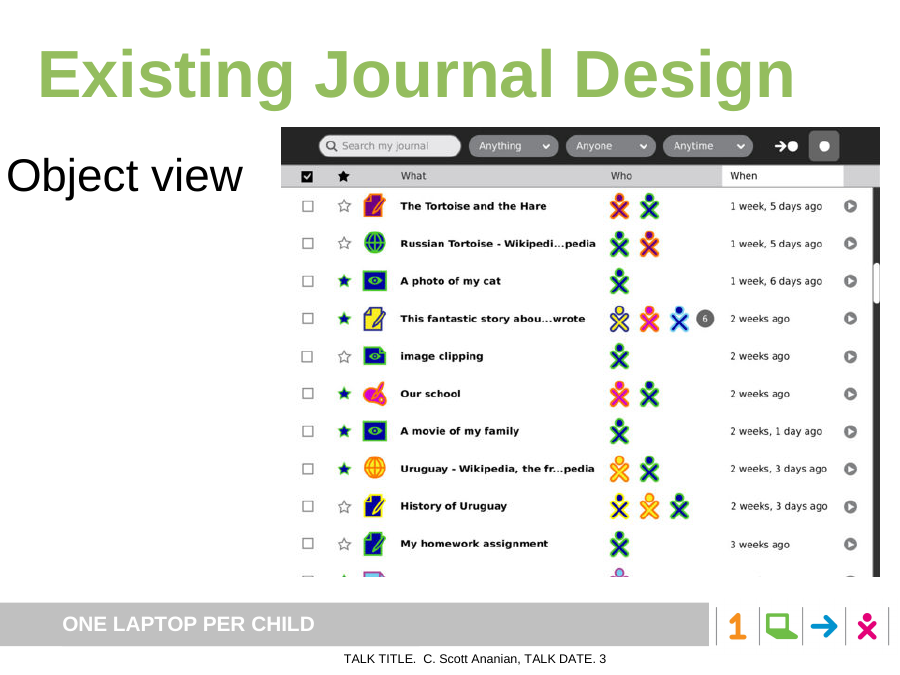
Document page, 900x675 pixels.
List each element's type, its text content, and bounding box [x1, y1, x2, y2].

list Object view [6, 150, 788, 675]
picture [788, 598, 898, 655]
title Existing Journal Design [37, 37, 856, 150]
picture [281, 127, 880, 577]
